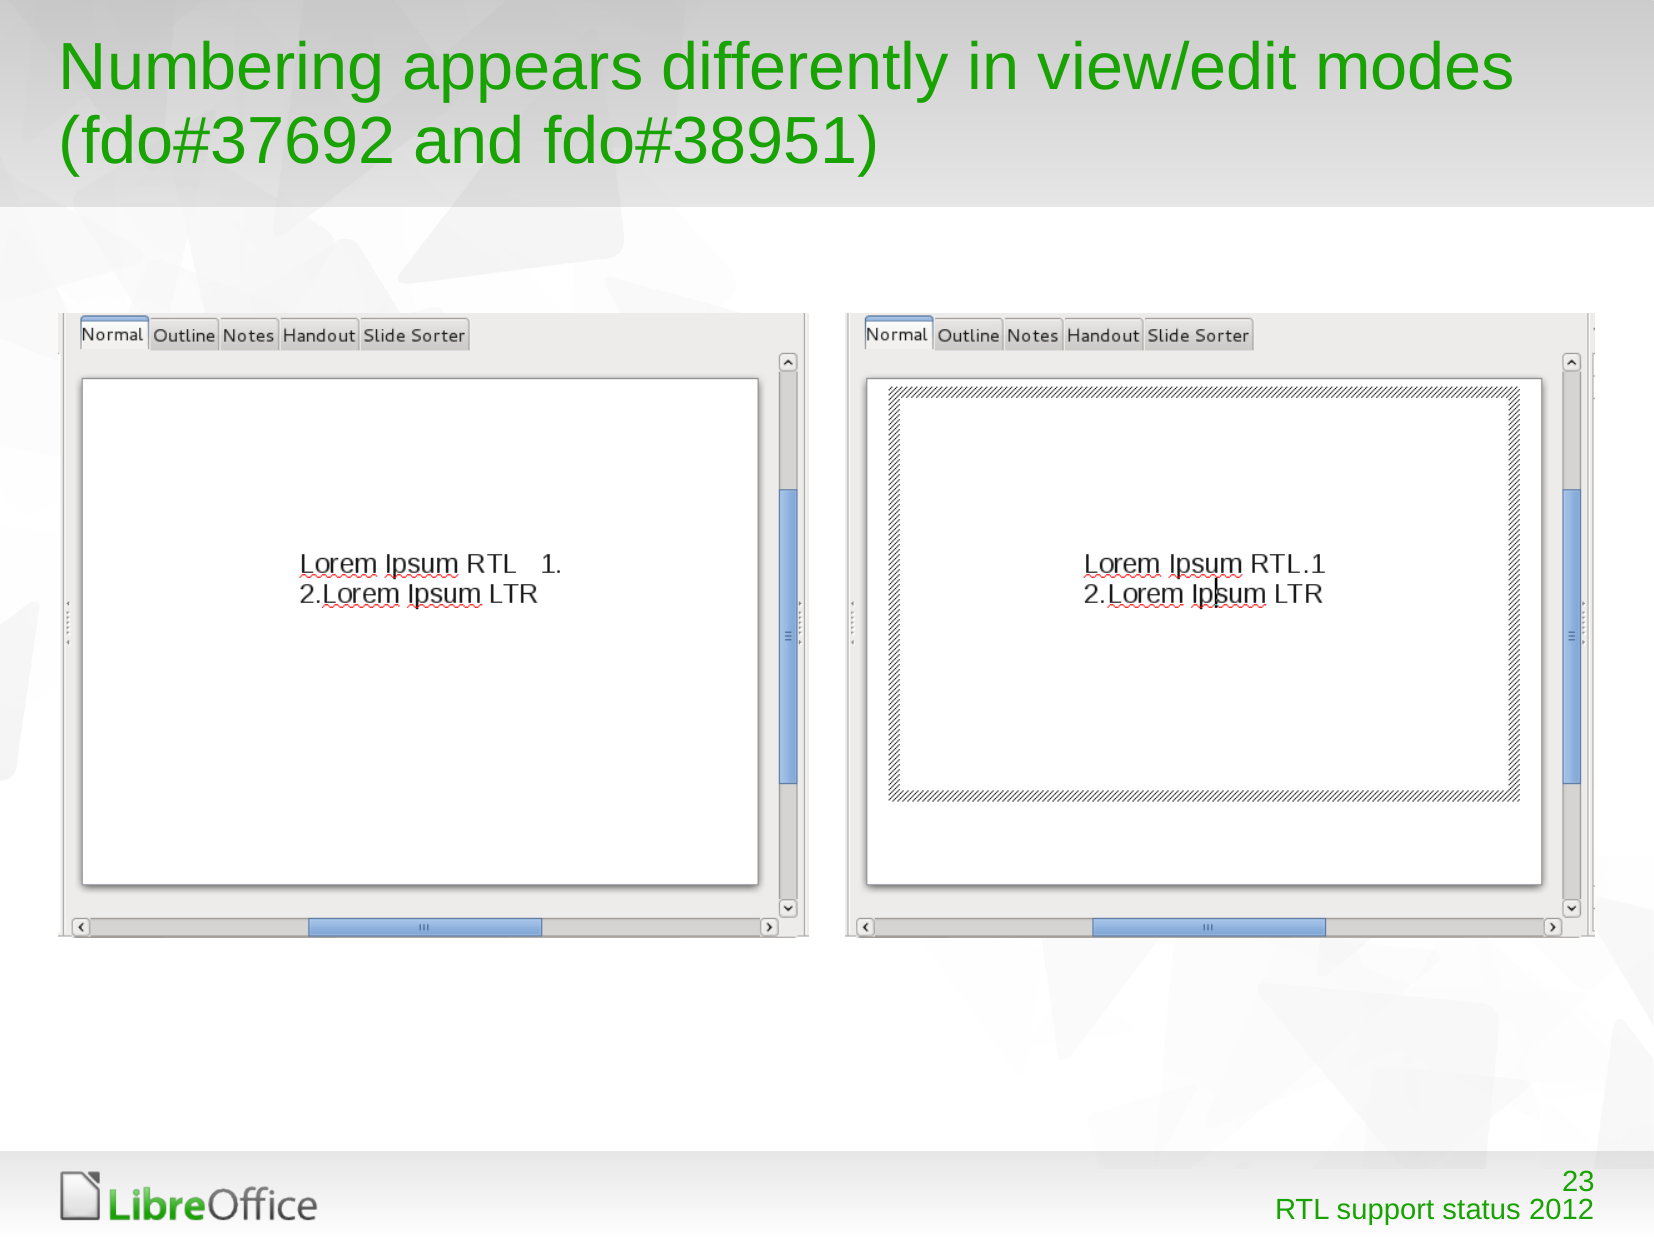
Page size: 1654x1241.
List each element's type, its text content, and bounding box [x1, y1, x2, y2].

picture [0, 0, 809, 938]
picture [41, 1152, 337, 1240]
title Numbering appears differently in view/edit modes (fdo#37692 and fdo#38951) [59, 28, 1595, 179]
picture [845, 313, 1654, 1169]
